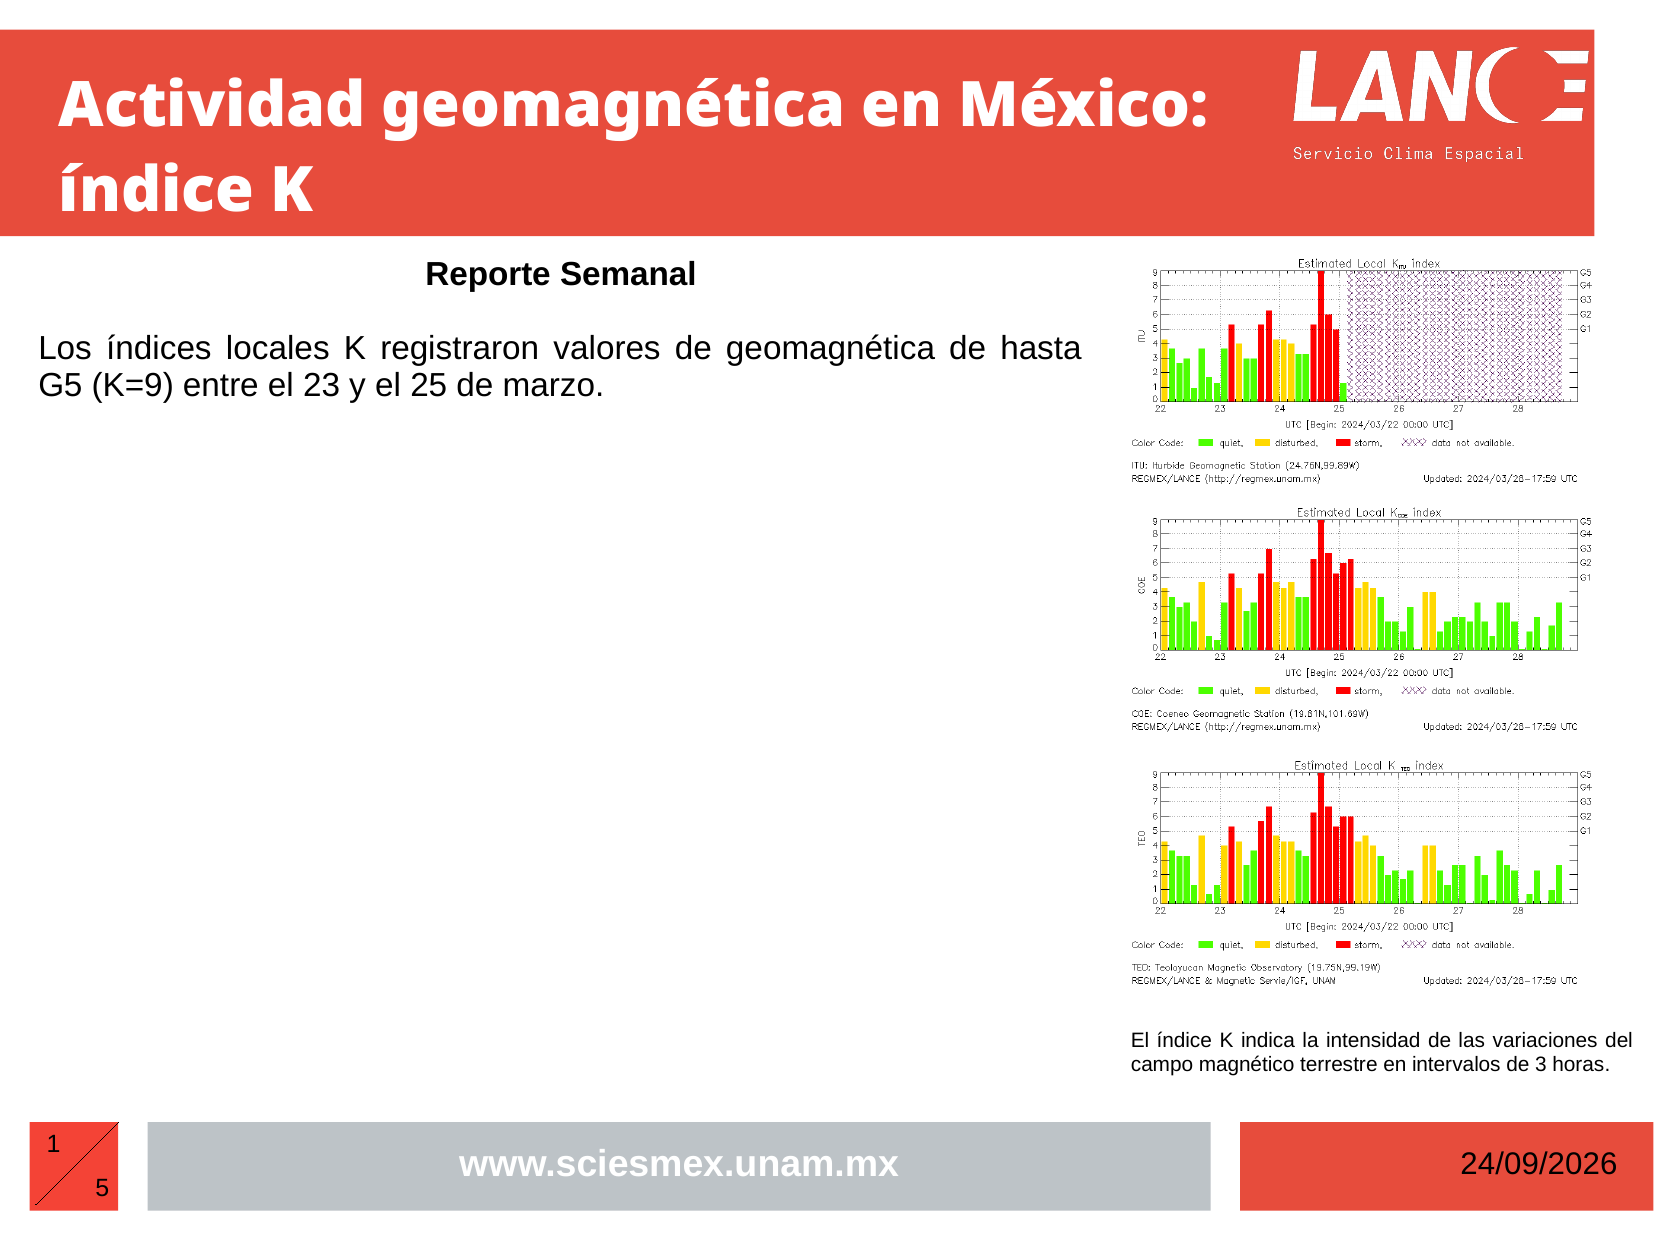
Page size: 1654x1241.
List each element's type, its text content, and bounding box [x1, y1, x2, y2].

text_box www.sciesmex.unam.mx [153, 1122, 1205, 1205]
title Actividad geomagnética en México: índice K [59, 59, 1312, 207]
picture [1127, 247, 1601, 485]
picture [1293, 47, 1589, 162]
text_box <número> [31, 1122, 176, 1170]
text_box El índice K indica la intensidad de las variaciones del campo magnético terrestre en intervalos de 3 horas. [1116, 1021, 1648, 1084]
text_box Reporte Semanal Los índices locales K registraron valores de geomagnética de hasta G5 (K=9) entre el 23 y el 25 de marzo. [23, 248, 1099, 671]
picture [1127, 749, 1601, 987]
text_box 5 [35, 1151, 125, 1209]
text_box 28/03/2024 [1424, 1122, 1654, 1205]
picture [1127, 496, 1601, 733]
